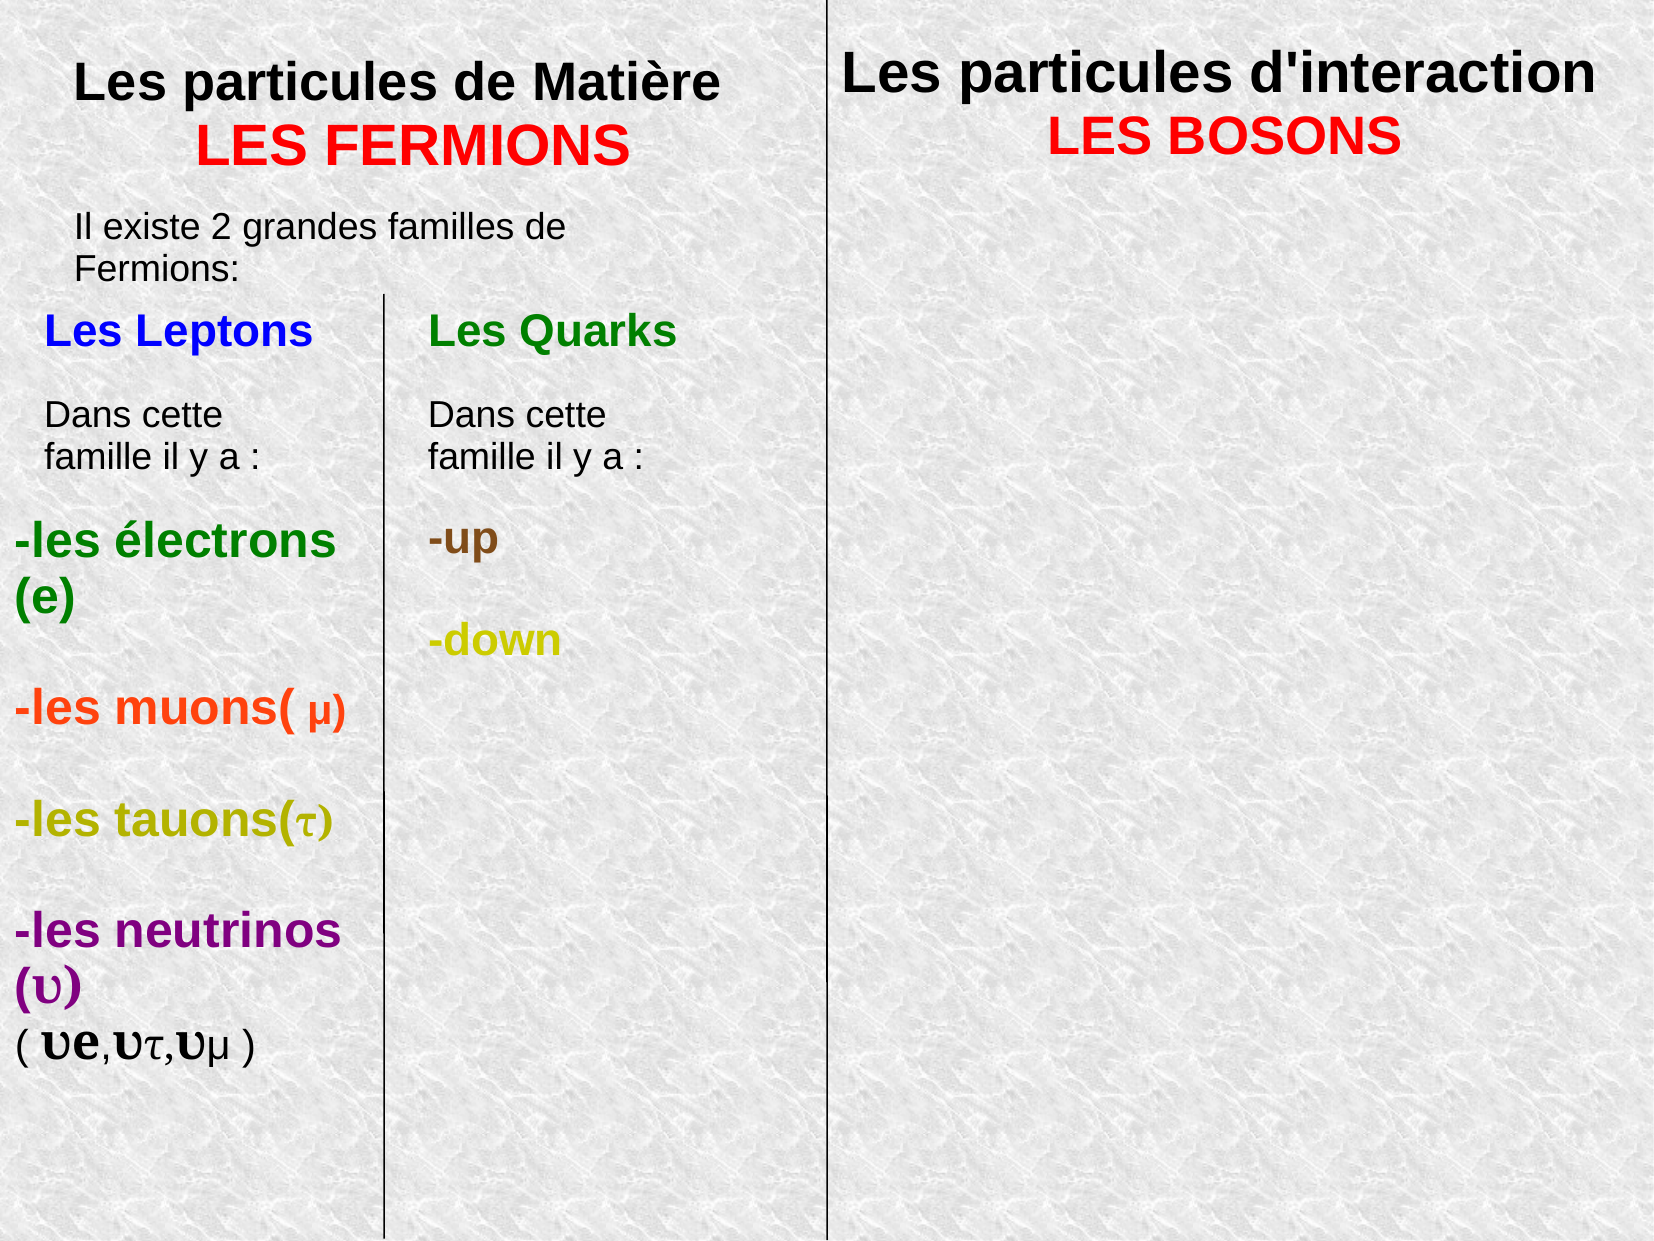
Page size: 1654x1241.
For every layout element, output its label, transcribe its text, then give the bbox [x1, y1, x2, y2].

text_box -up -down [413, 502, 768, 1016]
picture [828, 0, 1654, 1241]
text_box Il existe 2 grandes familles de Fermions: [59, 196, 739, 296]
text_box Les Quarks [413, 295, 798, 363]
text_box -les électrons (e) -les muons( μ) -les tauons(τ) -les neutrinos (υ) ( υe,υτ,υμ ) [0, 502, 384, 1182]
picture [0, 0, 826, 1241]
text_box Les particules d'interaction LES BOSONS [826, 29, 1625, 173]
text_box Les particules de Matière LES FERMIONS [59, 41, 768, 185]
text_box Les Leptons [29, 295, 355, 363]
text_box Dans cette famille il y a : [413, 383, 739, 483]
text_box Dans cette famille il y a : [29, 383, 355, 483]
